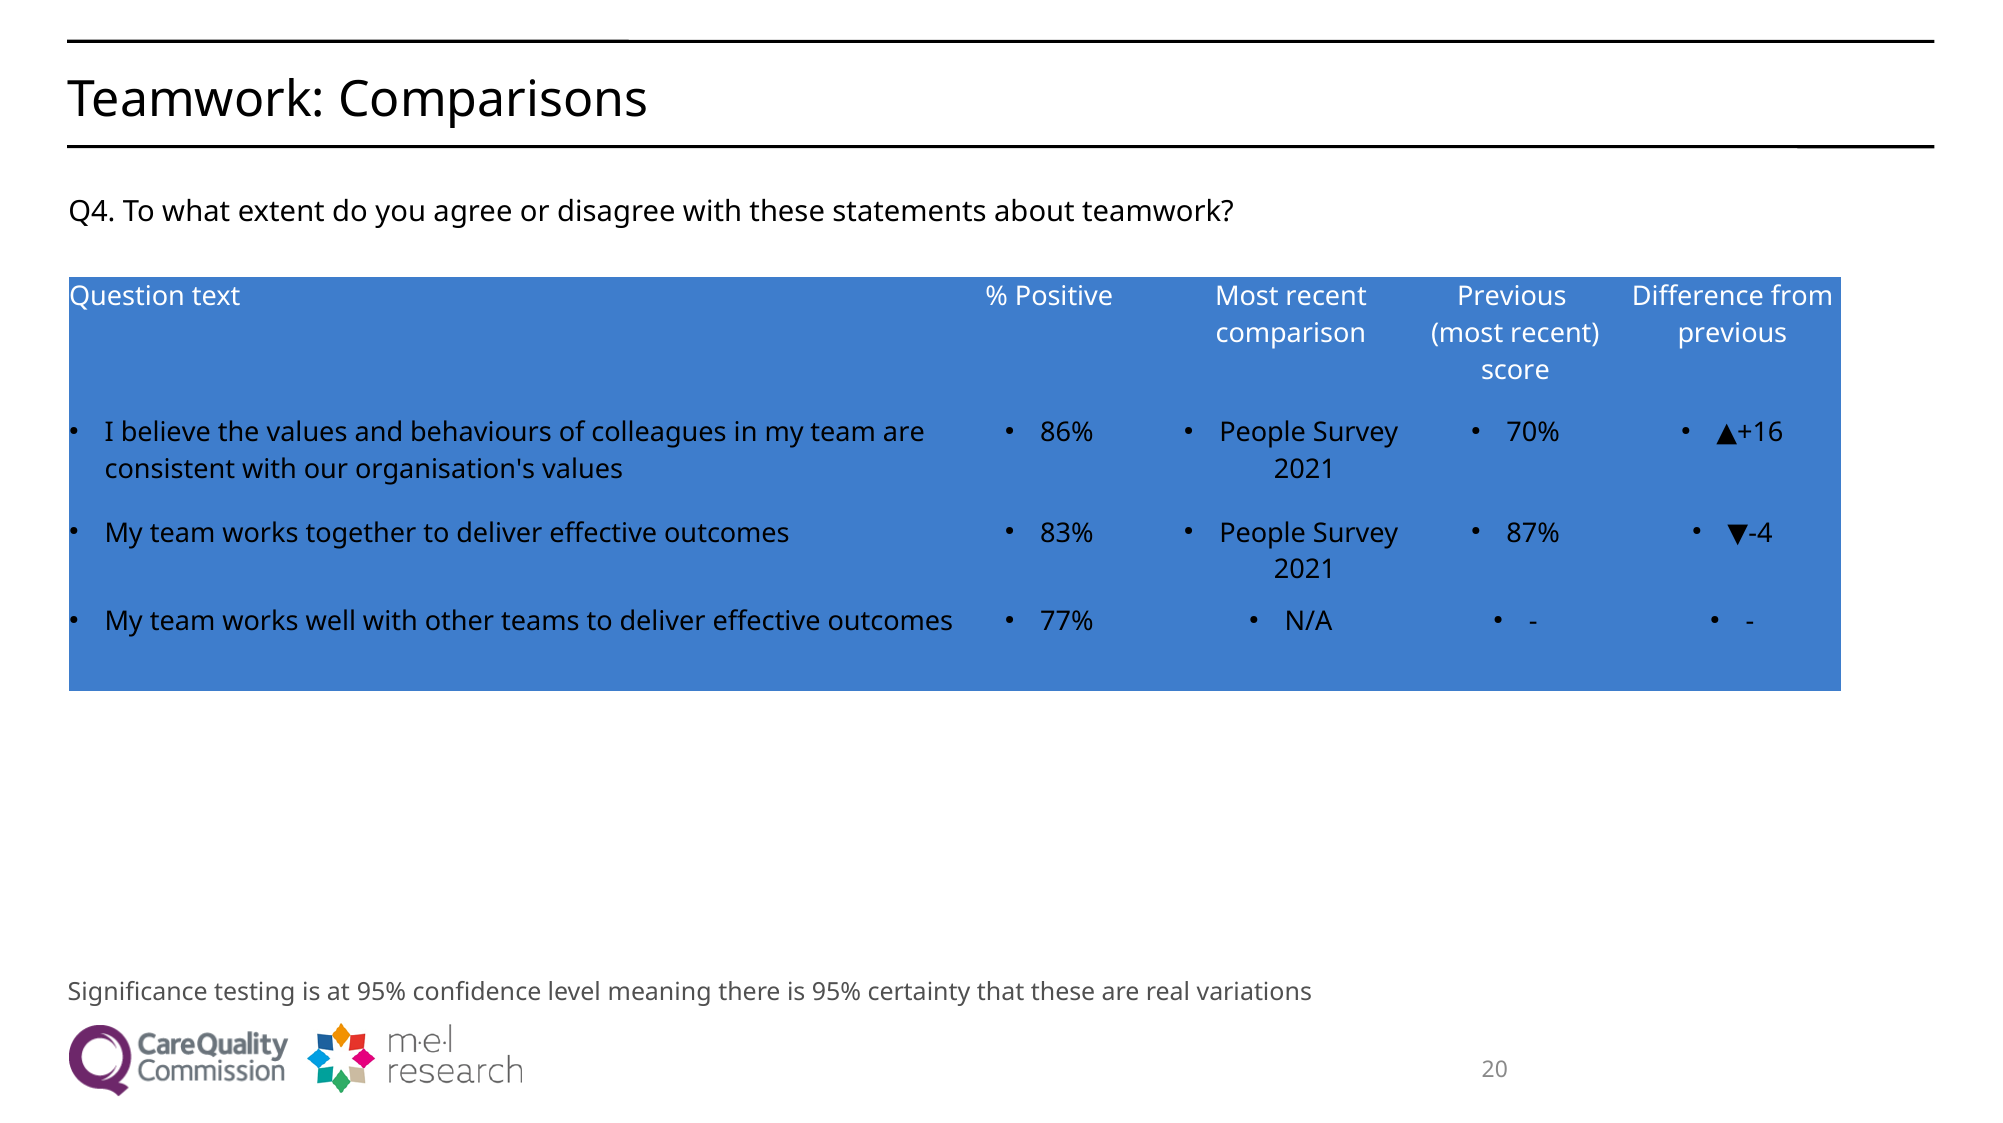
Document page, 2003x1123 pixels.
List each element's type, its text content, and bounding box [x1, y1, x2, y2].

title Teamwork: Comparisons [52, 45, 1855, 148]
table_header Most recent comparison [1175, 277, 1407, 413]
table_cell - [1624, 602, 1841, 691]
table_cell 83% [953, 513, 1145, 602]
table_cell People Survey 2021 [1175, 513, 1407, 602]
table_cell My team works well with other teams to deliver effective outcomes [69, 602, 953, 691]
slide_number 20 [1466, 1039, 1934, 1100]
table_cell [1145, 413, 1175, 513]
table_cell [1145, 513, 1175, 602]
table_cell ▼-4 [1624, 513, 1841, 602]
table_cell 77% [953, 602, 1145, 691]
text_box Q4. To what extent do you agree or disagree with these statements about teamwork? [68, 184, 1586, 227]
table_header Difference from previous [1624, 277, 1841, 413]
table_cell 70% [1407, 413, 1624, 513]
table_cell - [1407, 602, 1624, 691]
table_header Question text [69, 277, 953, 413]
picture [67, 1023, 291, 1099]
table_cell [1145, 602, 1175, 691]
table_cell I believe the values and behaviours of colleagues in my team are consistent with our organisation's values [69, 413, 953, 513]
table_cell 87% [1407, 513, 1624, 602]
picture [307, 1023, 522, 1093]
table_header [1145, 277, 1175, 413]
table_cell People Survey 2021 [1175, 413, 1407, 513]
table_cell My team works together to deliver effective outcomes [69, 513, 953, 602]
text_box Significance testing is at 95% confidence level meaning there is 95% certainty that these are real variations [53, 964, 1411, 1006]
table_header Previous (most recent) score [1407, 277, 1624, 413]
table_header % Positive [953, 277, 1145, 413]
table_cell ▲+16 [1624, 413, 1841, 513]
table_cell 86% [953, 413, 1145, 513]
table_cell N/A [1175, 602, 1407, 691]
